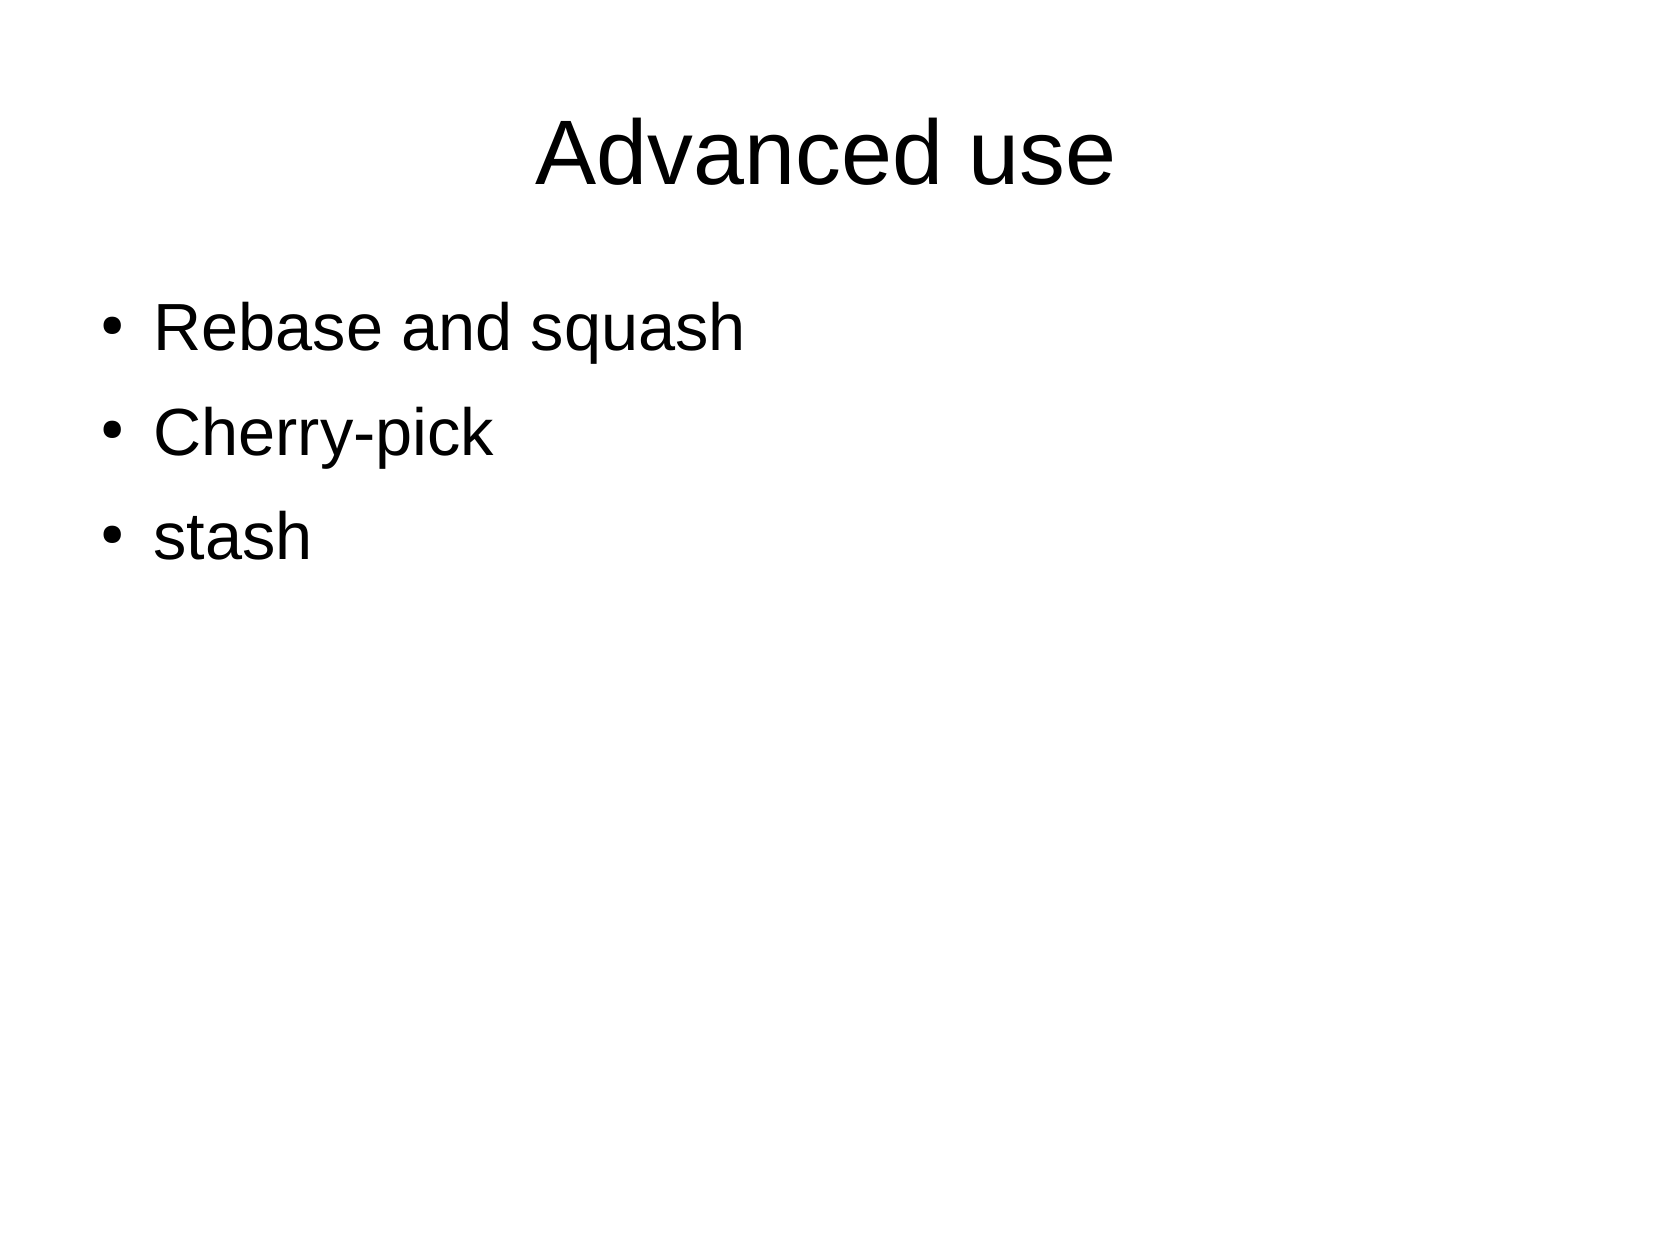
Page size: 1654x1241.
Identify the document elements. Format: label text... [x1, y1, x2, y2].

title Advanced use [82, 49, 1571, 257]
list Rebase and squash Cherry-pick stash [82, 290, 1538, 1010]
